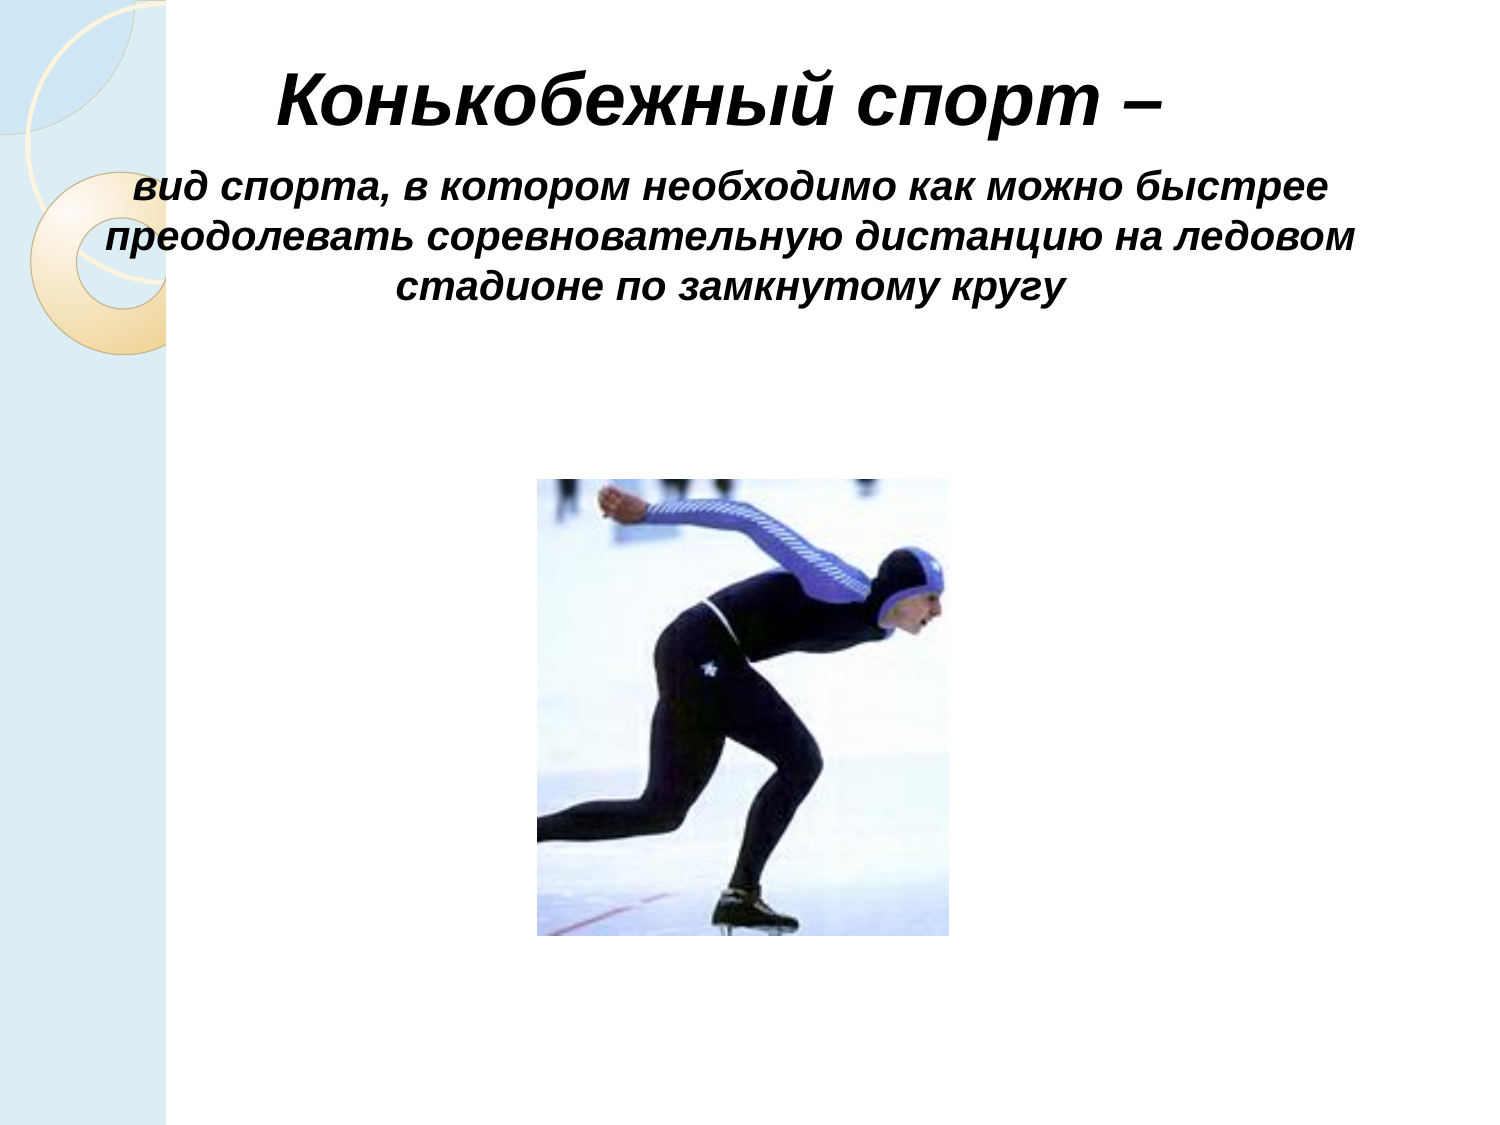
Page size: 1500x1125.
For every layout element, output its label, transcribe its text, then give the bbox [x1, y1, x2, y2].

text_box Конькобежный спорт – вид спорта, в котором необходимо как можно быстрее преодолевать соревновательную дистанцию на ледовом стадионе по замкнутому кругу [5, 42, 1456, 317]
picture [537, 479, 949, 936]
